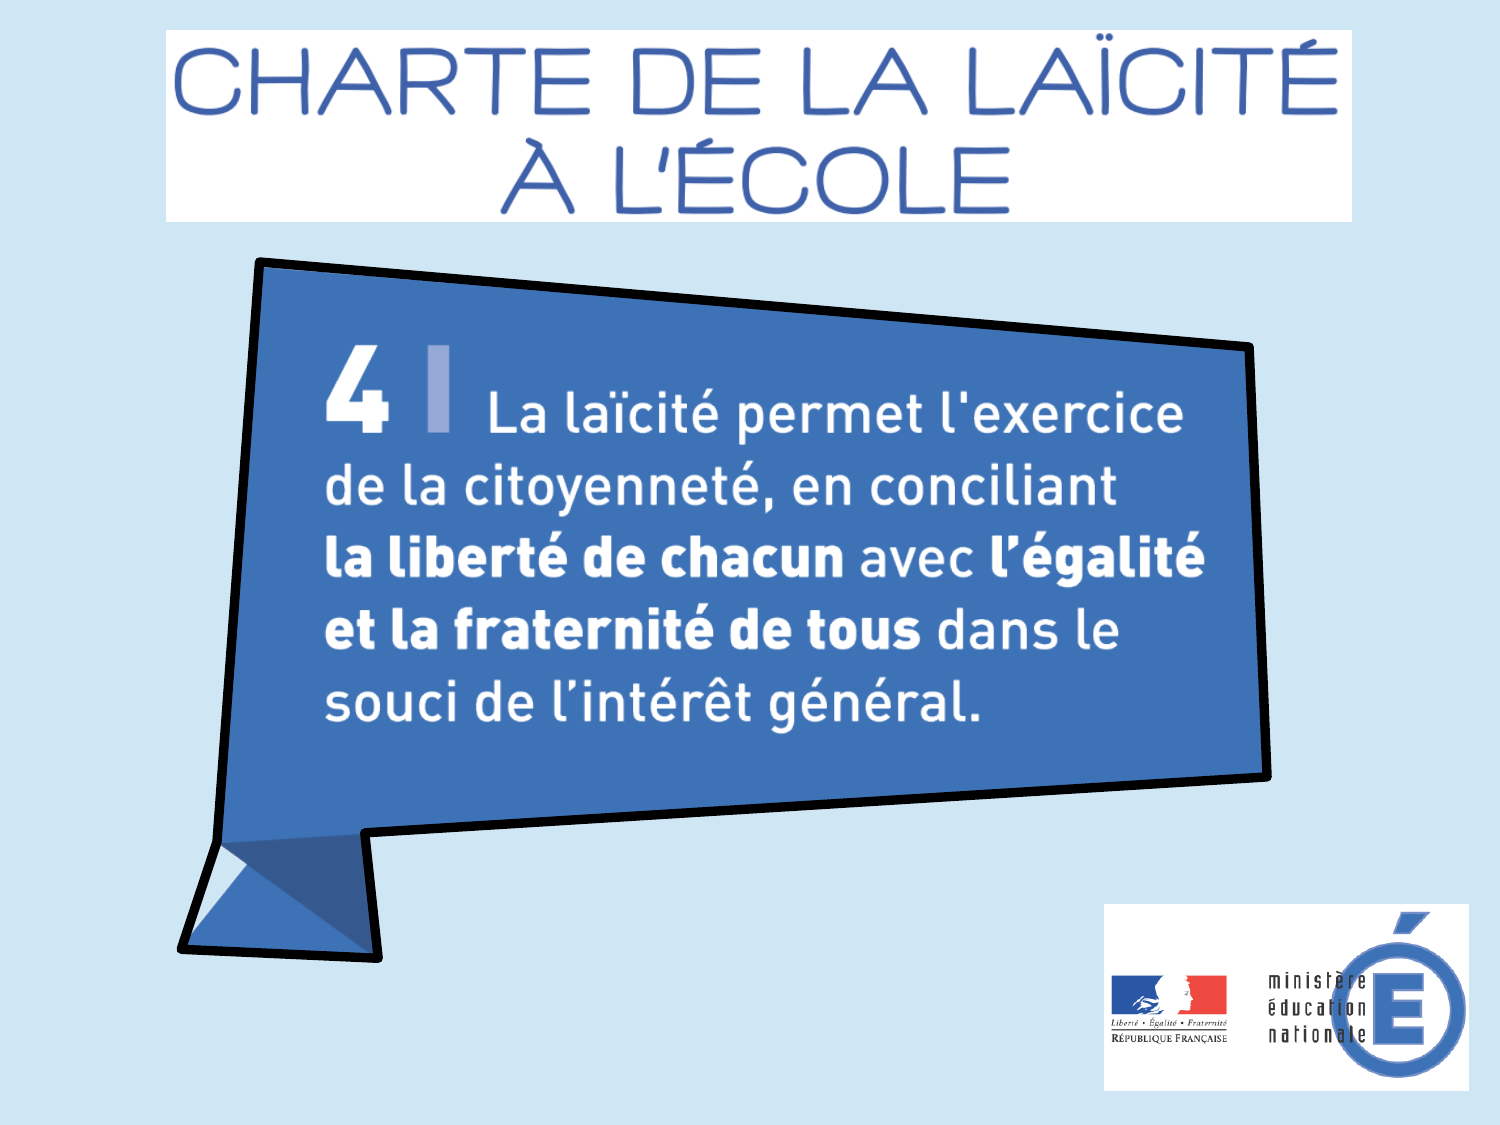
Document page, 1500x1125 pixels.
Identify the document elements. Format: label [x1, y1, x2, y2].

picture [166, 30, 1352, 222]
picture [167, 255, 1469, 1091]
